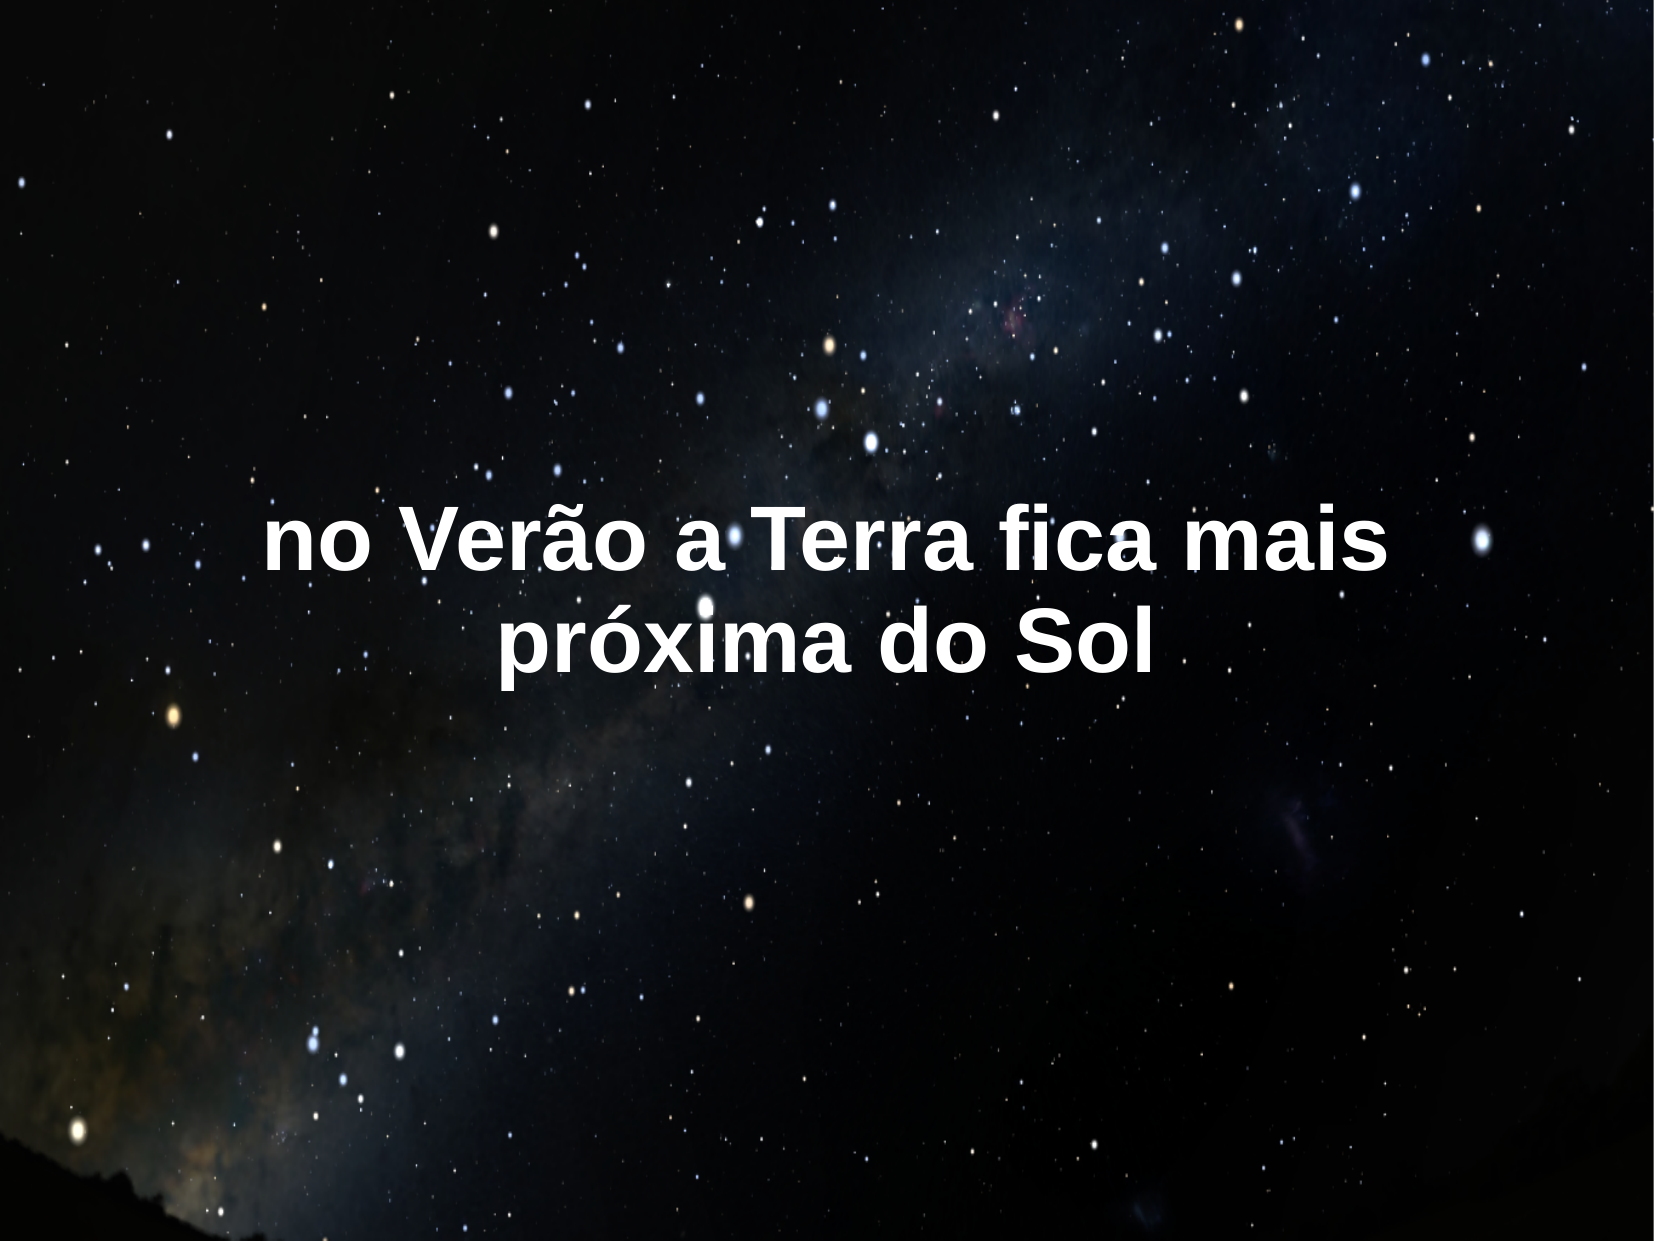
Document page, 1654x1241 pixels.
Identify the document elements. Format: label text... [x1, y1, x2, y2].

title no Verão a Terra fica mais próxima do Sol [82, 486, 1571, 694]
picture [0, 0, 1654, 1241]
